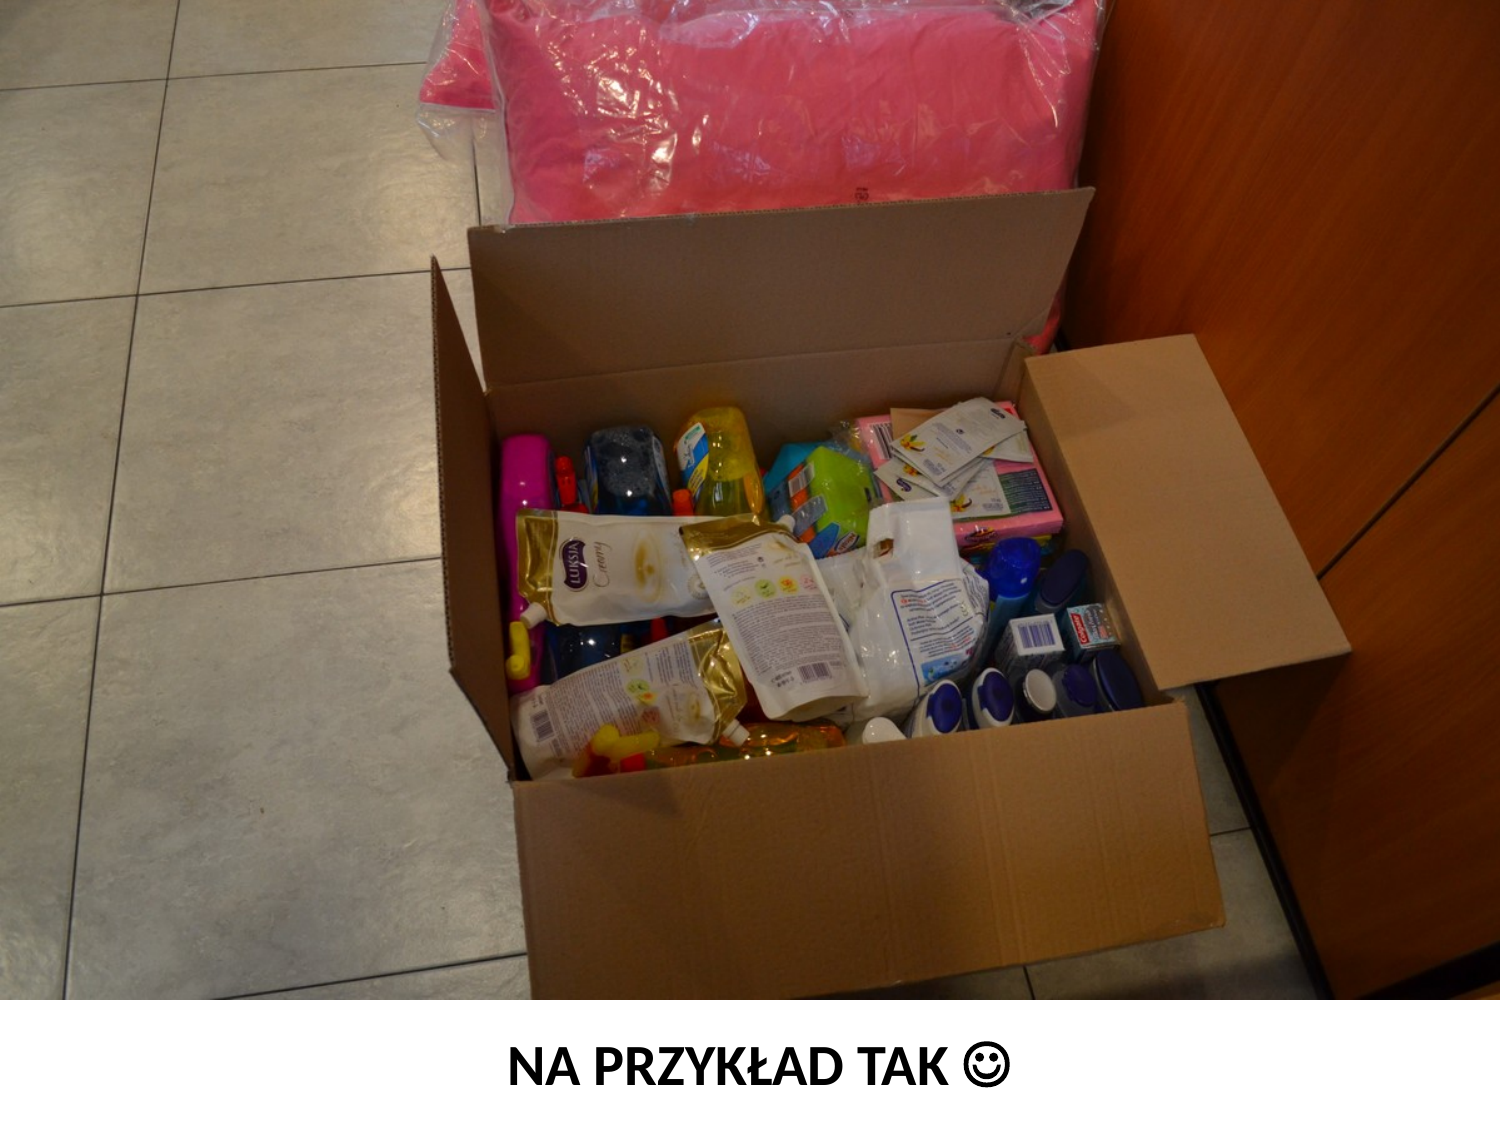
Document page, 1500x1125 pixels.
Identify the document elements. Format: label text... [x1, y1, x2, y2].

picture [0, 0, 1500, 1000]
text_box NA PRZYKŁAD TAK  [492, 1019, 1034, 1106]
